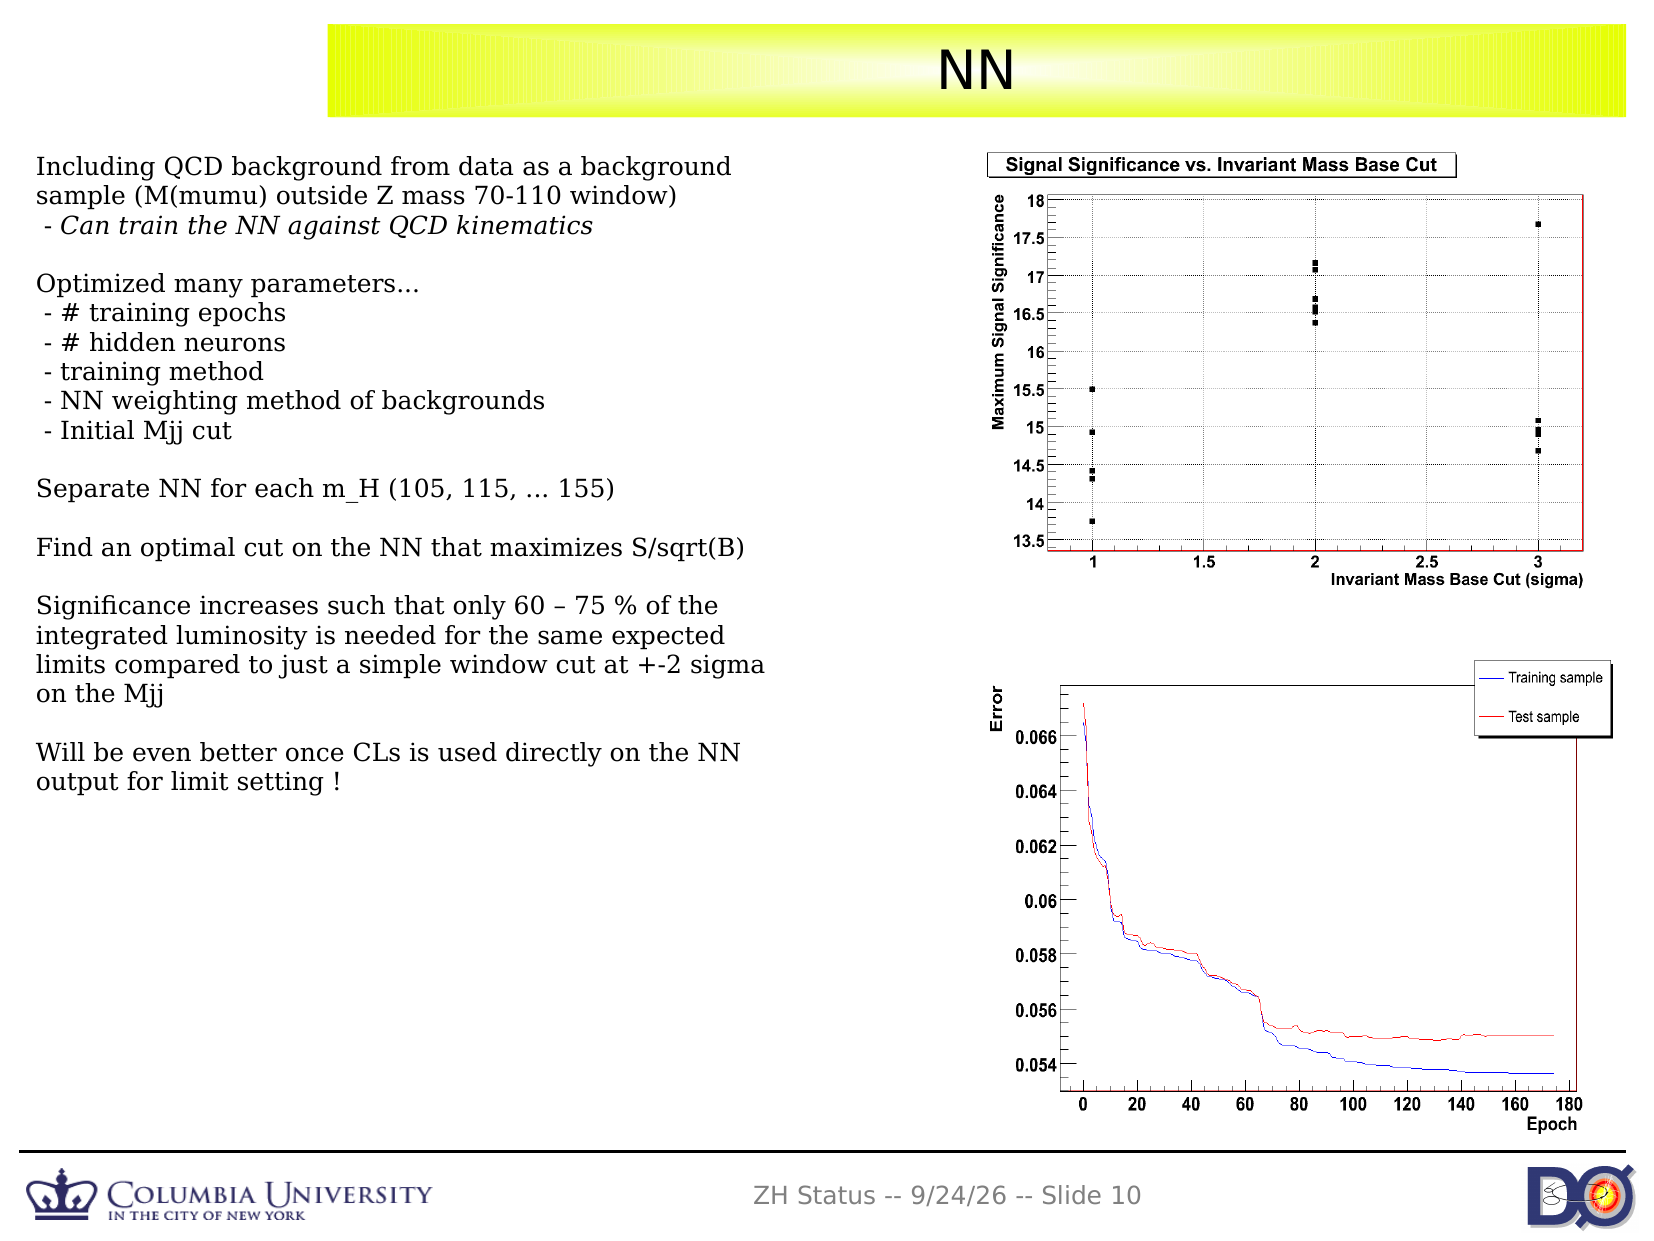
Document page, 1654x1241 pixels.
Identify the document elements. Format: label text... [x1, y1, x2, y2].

text_box Including QCD background from data as a background sample (M(mumu) outside Z mass 70-110 window) - Can train the NN against QCD kinematics Optimized many parameters... - # training epochs - # hidden neurons - training method - NN weighting method of backgrounds - Initial Mjj cut Separate NN for each m_H (105, 115, ... 155) Find an optimal cut on the NN that maximizes S/sqrt(B) Significance increases such that only 60 – 75 % of the integrated luminosity is needed for the same expected limits compared to just a simple window cut at +-2 sigma on the Mjj Will be even better once CLs is used directly on the NN output for limit setting ! [35, 152, 773, 967]
picture [1521, 1163, 1639, 1233]
picture [26, 1168, 433, 1220]
picture [981, 150, 1650, 596]
picture [965, 634, 1645, 1143]
title NN [327, 24, 1627, 118]
